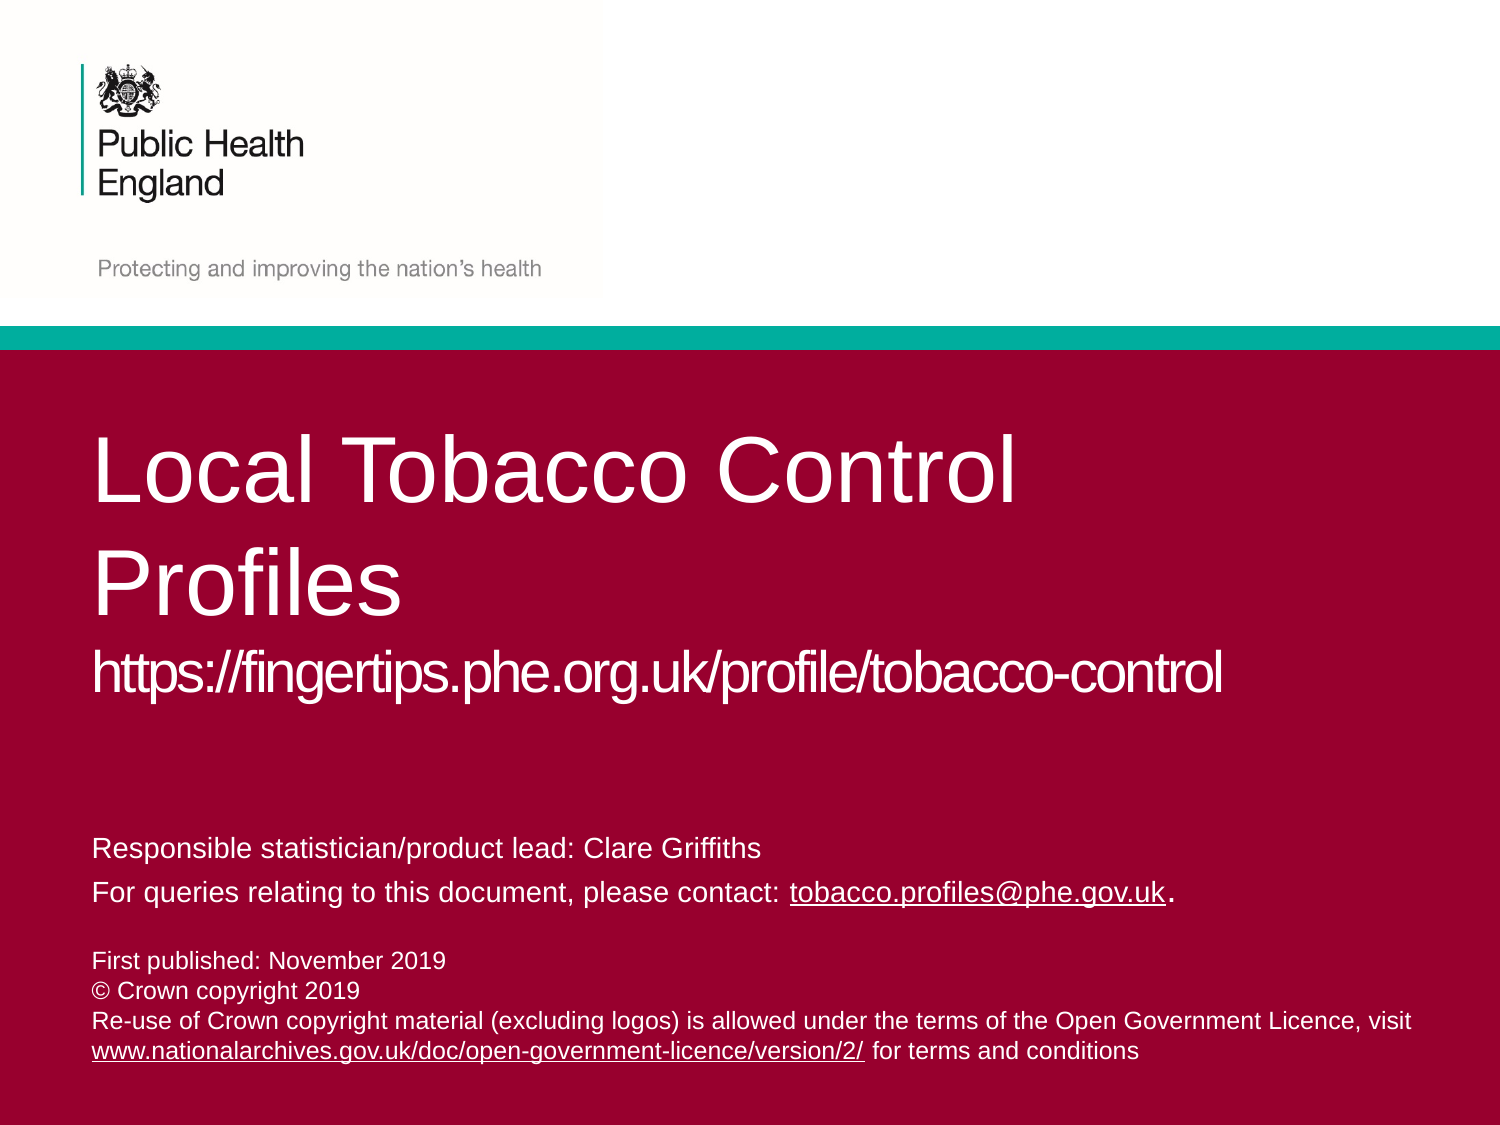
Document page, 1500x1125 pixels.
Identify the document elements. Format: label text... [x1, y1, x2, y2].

text_box Responsible statistician/product lead: Clare Griffiths For queries relating to this document, please contact: tobacco.profiles@phe.gov.uk. First published: November 2019 © Crown copyright 2019 Re-use of Crown copyright material (excluding logos) is allowed under the terms of the Open Government Licence, visit www.nationalarchives.gov.uk/doc/open-government-licence/version/2/ for terms and conditions [76, 822, 1495, 1075]
title Local Tobacco Control Profiles https://fingertips.phe.org.uk/profile/tobacco-control [91, 408, 1344, 692]
